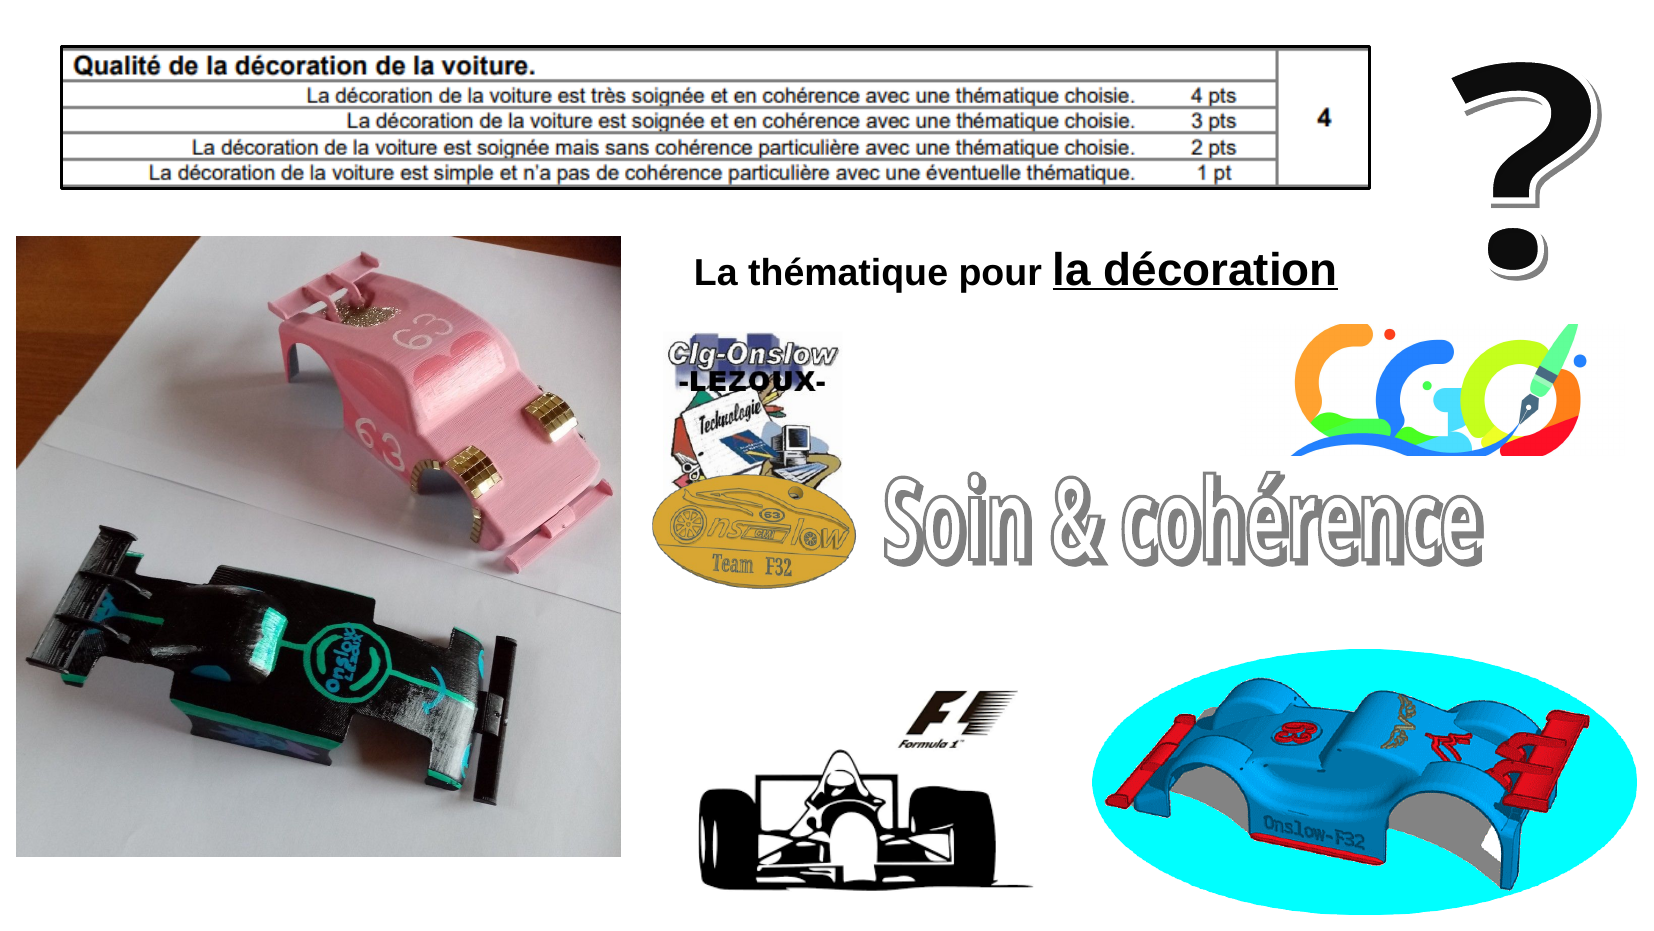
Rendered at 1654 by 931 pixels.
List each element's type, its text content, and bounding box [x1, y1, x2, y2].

text_box ? [1446, 59, 1595, 201]
text_box Soin & cohérence [1363, 496, 1399, 560]
text_box Soin & cohérence [990, 496, 1027, 560]
picture [1240, 324, 1625, 456]
text_box Soin & cohérence [1406, 496, 1438, 561]
text_box Soin & cohérence [1248, 496, 1284, 561]
text_box La thématique pour la décoration [679, 236, 1359, 354]
picture [649, 328, 857, 591]
picture [698, 690, 1034, 892]
text_box Soin & cohérence [1259, 472, 1279, 491]
text_box Soin & cohérence [885, 477, 919, 561]
text_box Soin & cohérence [924, 496, 962, 561]
text_box Soin & cohérence [1442, 496, 1478, 561]
text_box Soin & cohérence [1291, 496, 1317, 560]
text_box Soin & cohérence [1158, 496, 1196, 561]
picture [63, 48, 1368, 188]
picture [1092, 649, 1637, 915]
text_box Soin & cohérence [1204, 473, 1240, 560]
picture [16, 236, 621, 857]
text_box Soin & cohérence [1123, 496, 1154, 561]
text_box Soin & cohérence [969, 497, 981, 560]
text_box Soin & cohérence [1319, 496, 1355, 561]
text_box Soin & cohérence [1052, 477, 1102, 561]
text_box ? [1484, 224, 1541, 274]
